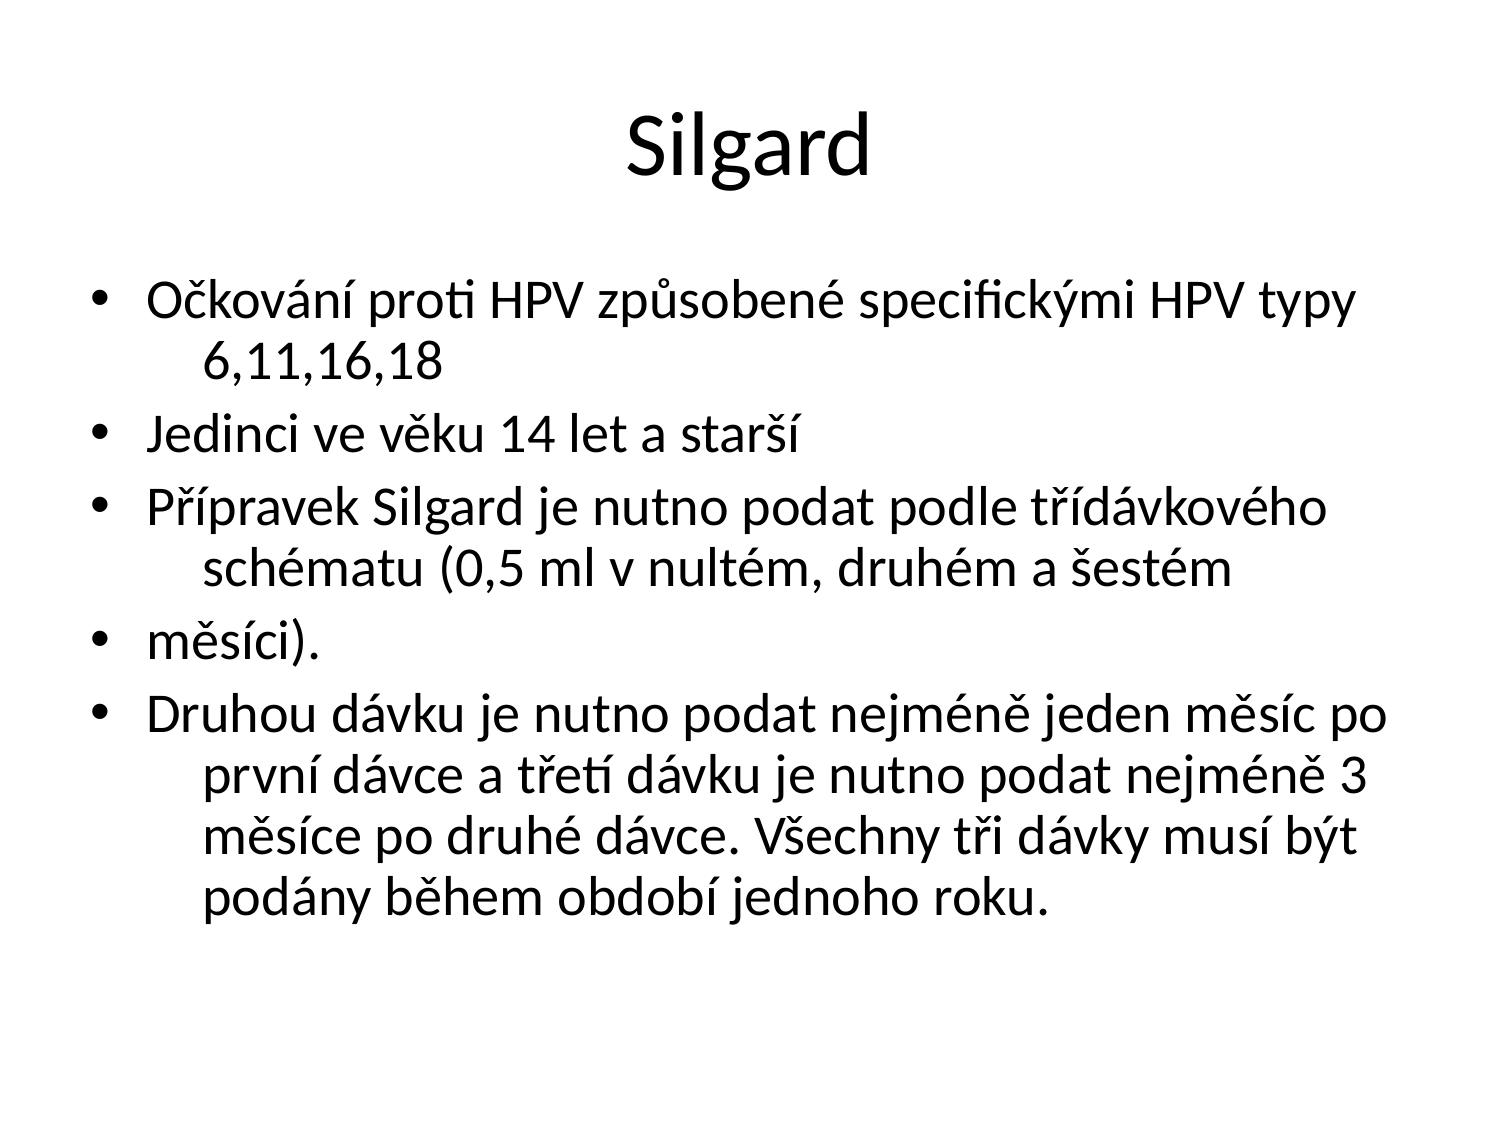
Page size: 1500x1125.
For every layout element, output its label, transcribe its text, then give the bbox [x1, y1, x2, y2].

list Očkování proti HPV způsobené specifickými HPV typy 6,11,16,18 Jedinci ve věku 14 let a starší Přípravek Silgard je nutno podat podle třídávkového schématu (0,5 ml v nultém, druhém a šestém měsíci). Druhou dávku je nutno podat nejméně jeden měsíc po první dávce a třetí dávku je nutno podat nejméně 3 měsíce po druhé dávce. Všechny tři dávky musí být podány během období jednoho roku. [75, 262, 1426, 1005]
title Silgard [75, 45, 1426, 233]
